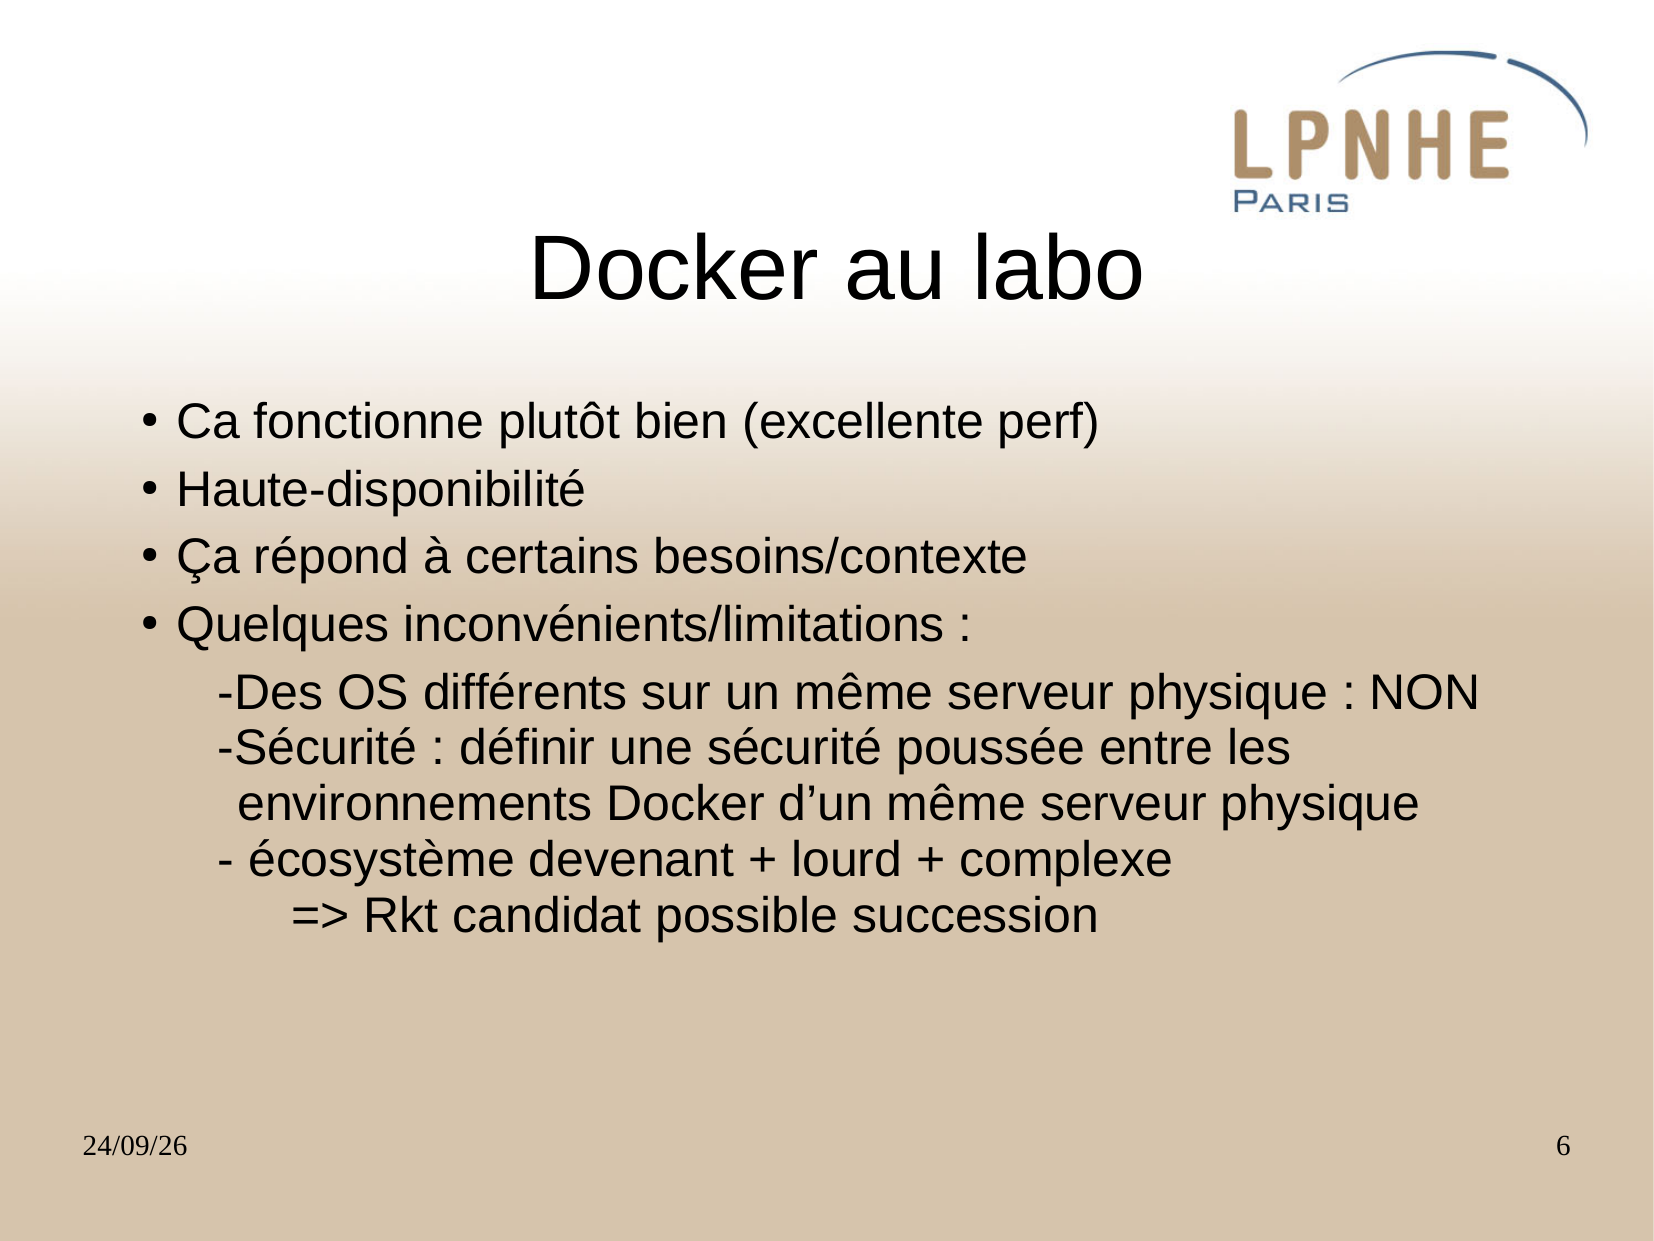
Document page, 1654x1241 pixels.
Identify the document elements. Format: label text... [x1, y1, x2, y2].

picture [0, 0, 1654, 1241]
text_box [18, 268, 1628, 1154]
text_box Ca fonctionne plutôt bien (excellente perf) Haute-disponibilité Ça répond à certains besoins/contexte Quelques inconvénients/limitations : -Des OS différents sur un même serveur physique : NON -Sécurité : définir une sécurité poussée entre les environnements Docker d’un même serveur physique - écosystème devenant + lourd + complexe => Rkt candidat possible succession [55, 386, 1572, 1062]
title Docker au labo [124, 0, 1516, 268]
